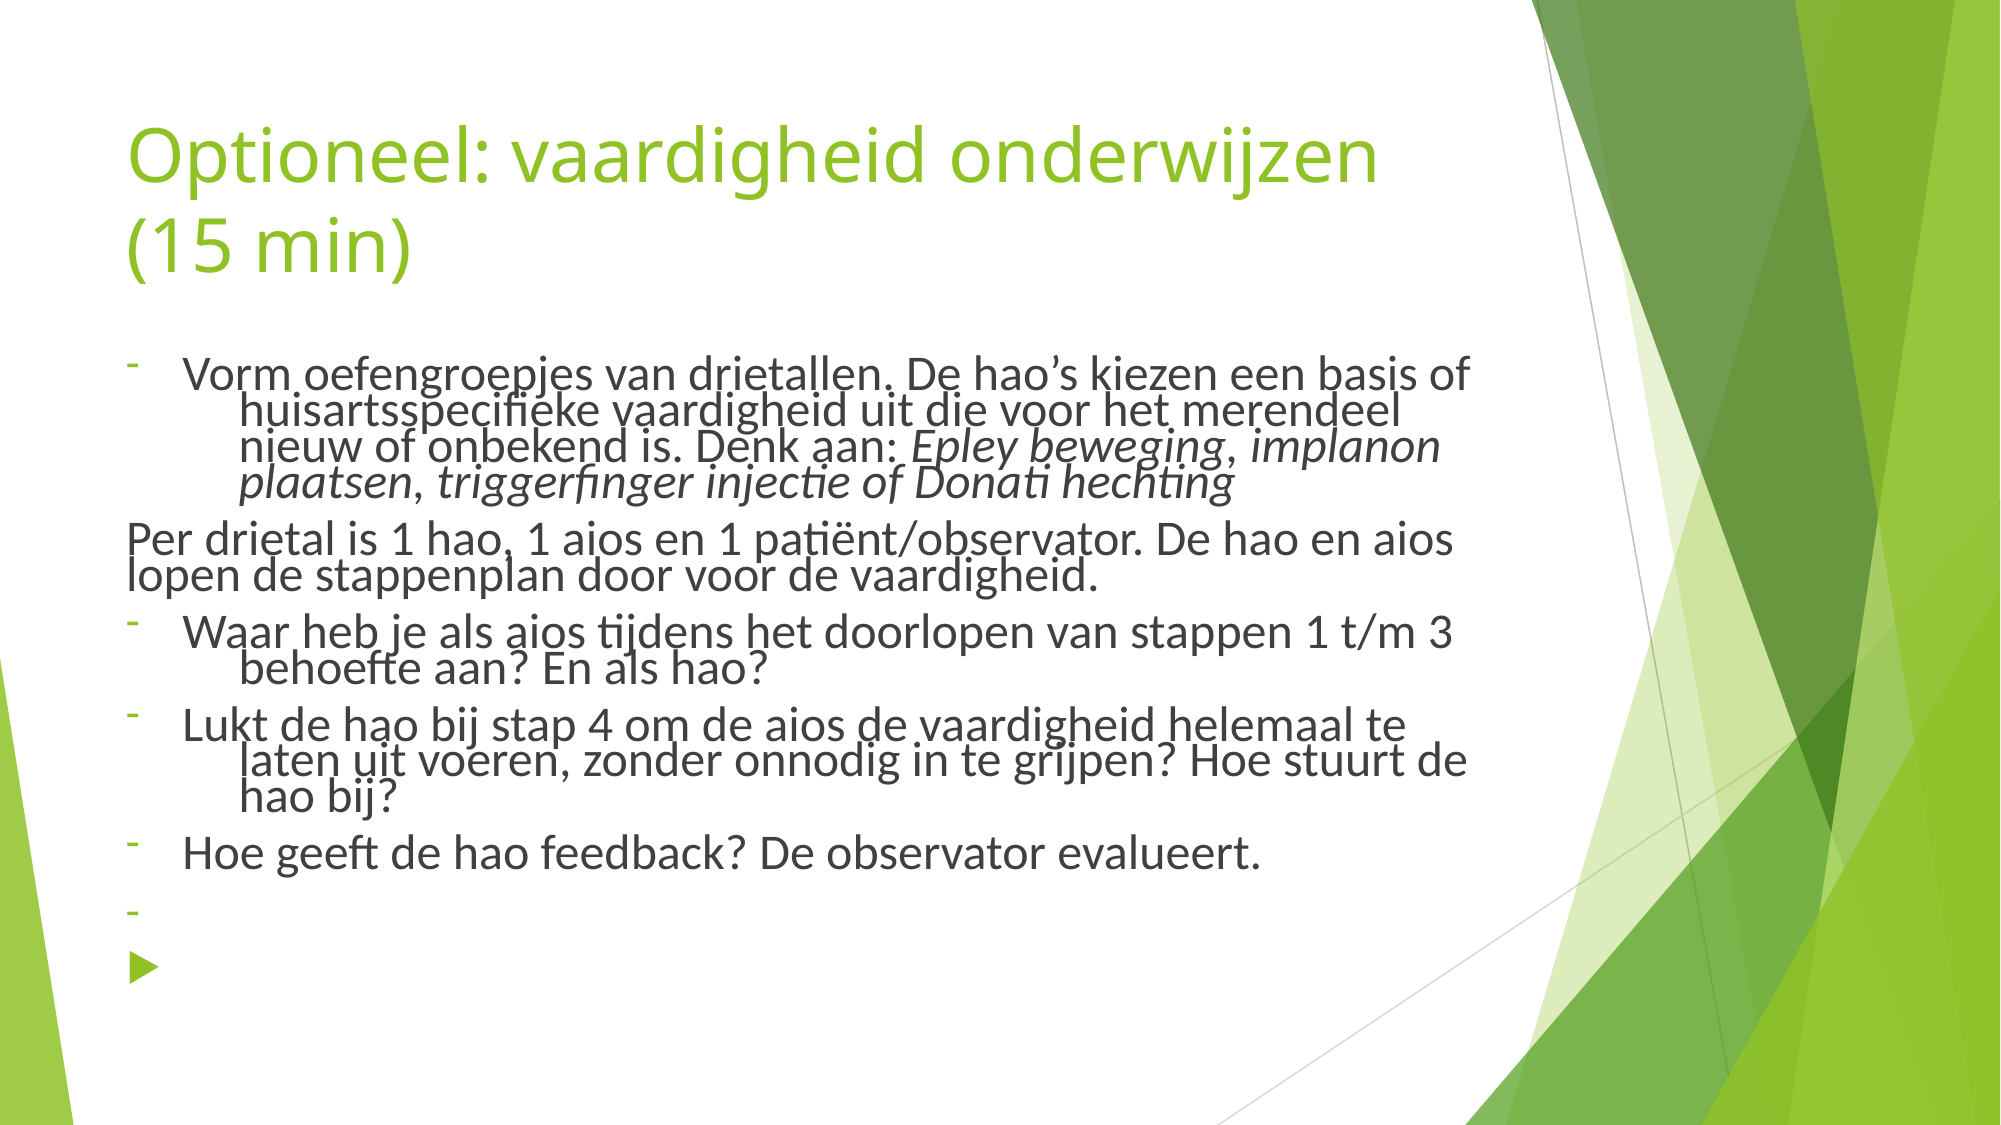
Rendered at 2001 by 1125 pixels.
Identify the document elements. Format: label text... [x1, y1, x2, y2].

title Optioneel: vaardigheid onderwijzen (15 min) [111, 99, 1522, 317]
list Vorm oefengroepjes van drietallen. De hao’s kiezen een basis of huisartsspecifieke vaardigheid uit die voor het merendeel nieuw of onbekend is. Denk aan: Epley beweging, implanon plaatsen, triggerfinger injectie of Donati hechting Per drietal is 1 hao, 1 aios en 1 patiënt/observator. De hao en aios lopen de stappenplan door voor de vaardigheid. Waar heb je als aios tijdens het doorlopen van stappen 1 t/m 3 behoefte aan? En als hao? Lukt de hao bij stap 4 om de aios de vaardigheid helemaal te laten uit voeren, zonder onnodig in te grijpen? Hoe stuurt de hao bij? Hoe geeft de hao feedback? De observator evalueert. [111, 354, 1522, 992]
